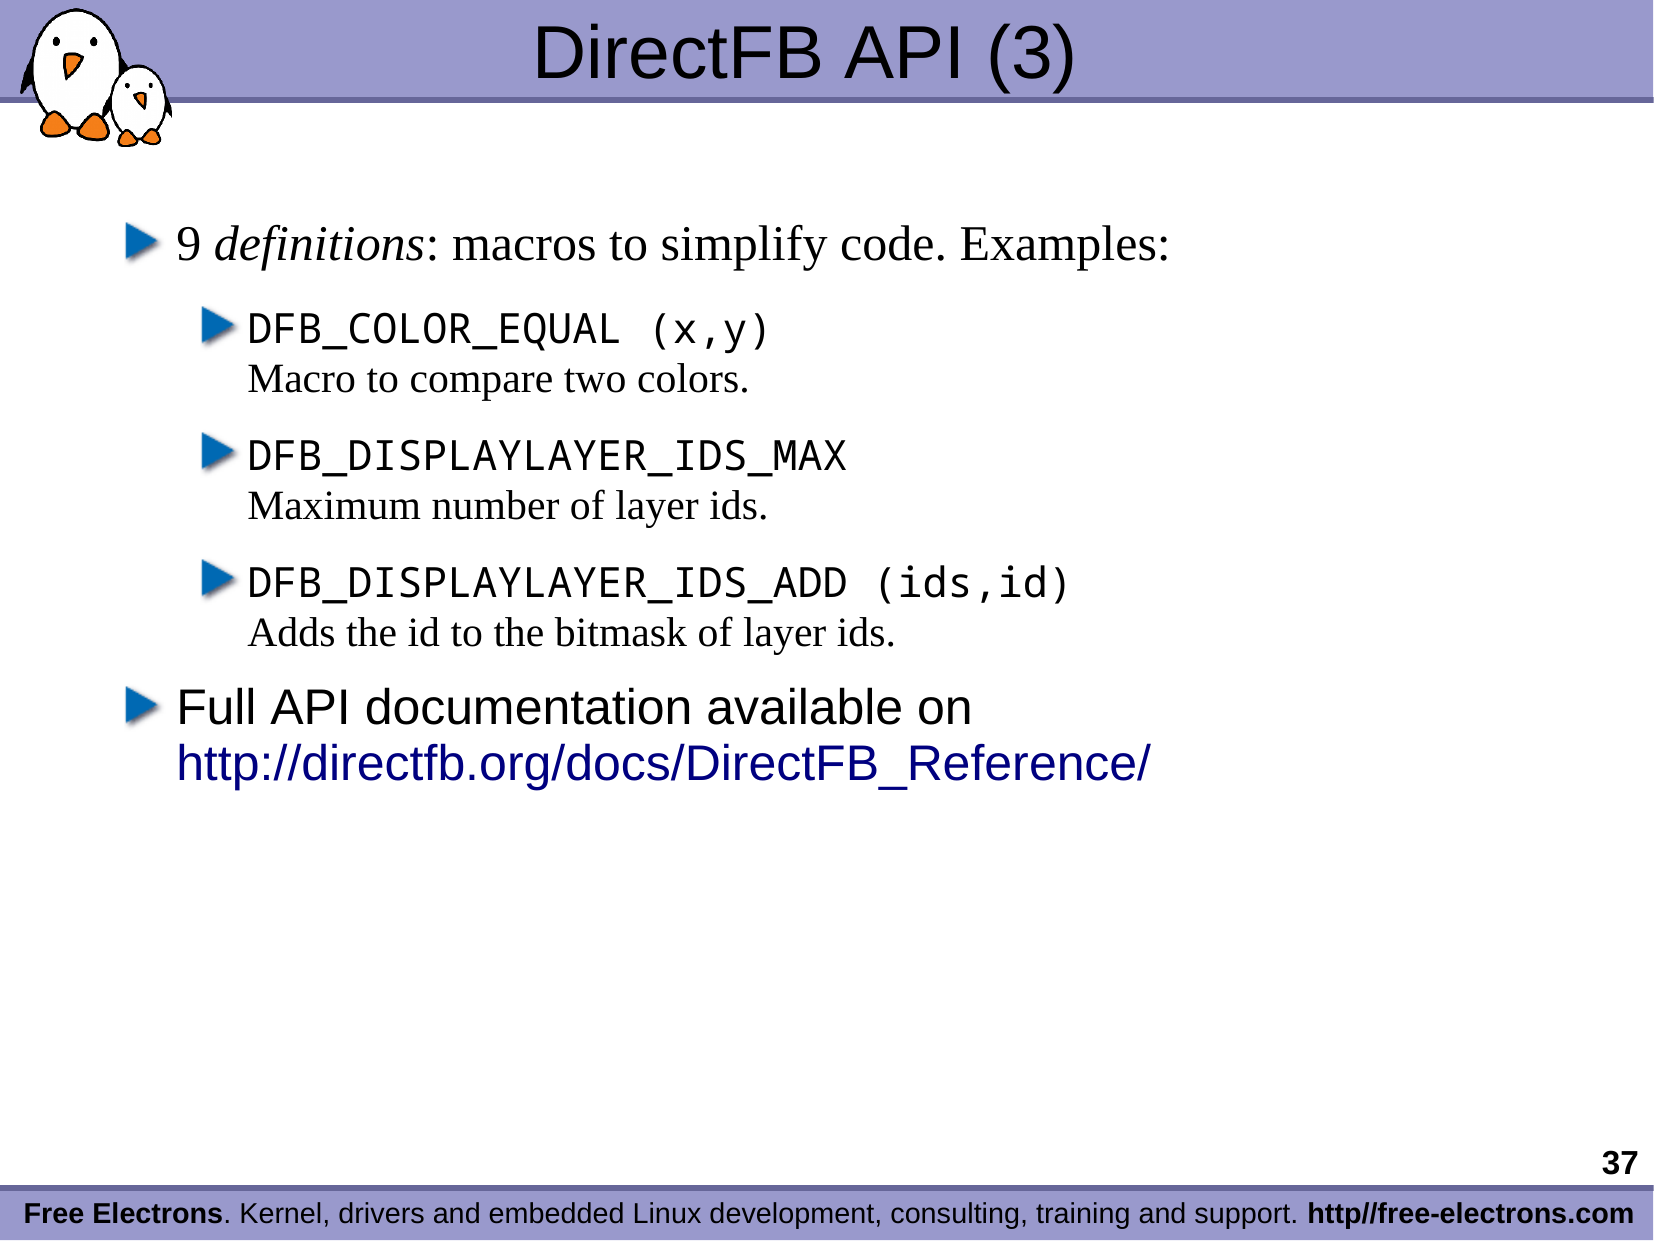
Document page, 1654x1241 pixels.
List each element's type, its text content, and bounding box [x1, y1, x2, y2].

list 9 definitions: macros to simplify code. Examples: DFB_COLOR_EQUAL (x,y) Macro to compare two colors. DFB_DISPLAYLAYER_IDS_MAX Maximum number of layer ids. DFB_DISPLAYLAYER_IDS_ADD (ids,id) Adds the id to the bitmask of layer ids. Full API documentation available on http://directfb.org/docs/DirectFB_Reference/ [105, 216, 1518, 1066]
title DirectFB API (3) [60, 0, 1551, 106]
picture [20, 8, 172, 147]
